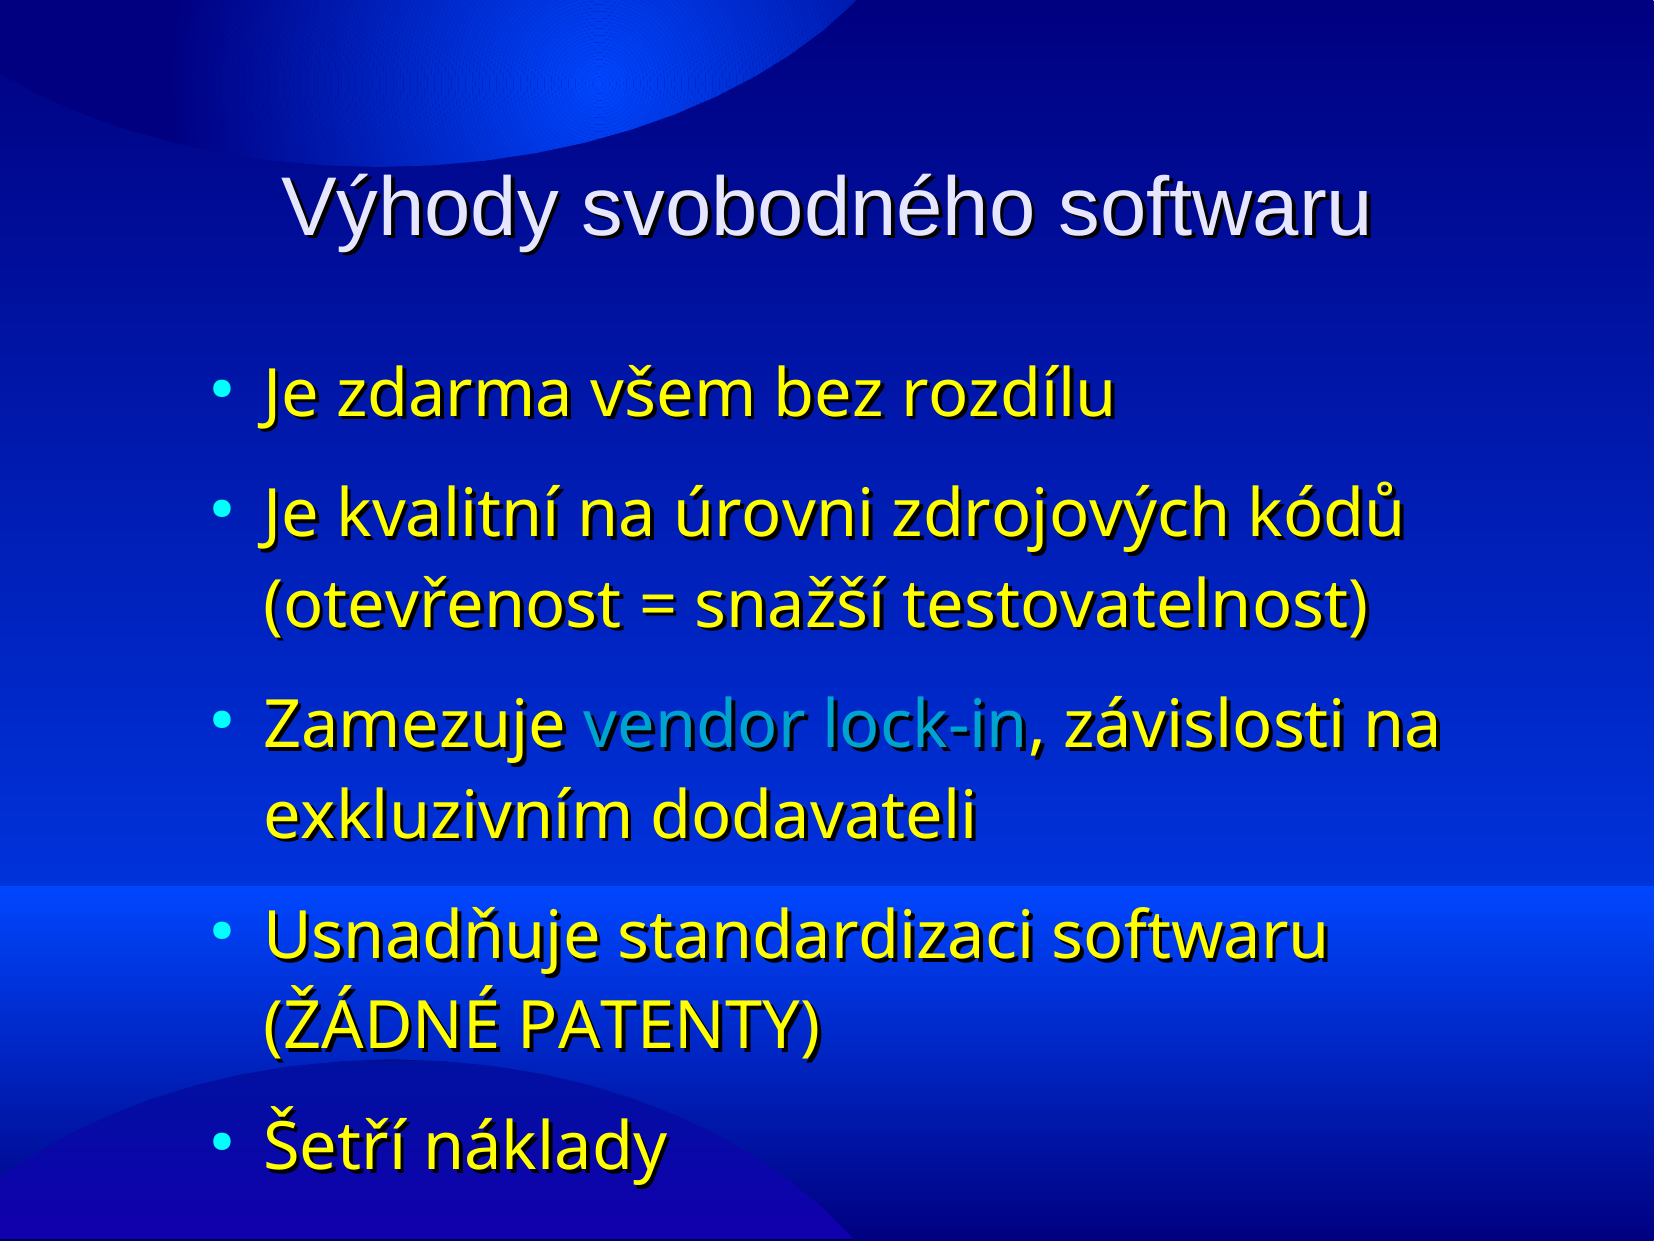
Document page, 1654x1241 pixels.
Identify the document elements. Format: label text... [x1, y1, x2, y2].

list Je zdarma všem bez rozdílu Je kvalitní na úrovni zdrojových kódů (otevřenost = snažší testovatelnost) Zamezuje vendor lock-in, závislosti na exkluzivním dodavateli Usnadňuje standardizaci softwaru (ŽÁDNÉ PATENTY) Šetří náklady [121, 344, 1534, 1065]
title Výhody svobodného softwaru [121, 102, 1534, 310]
